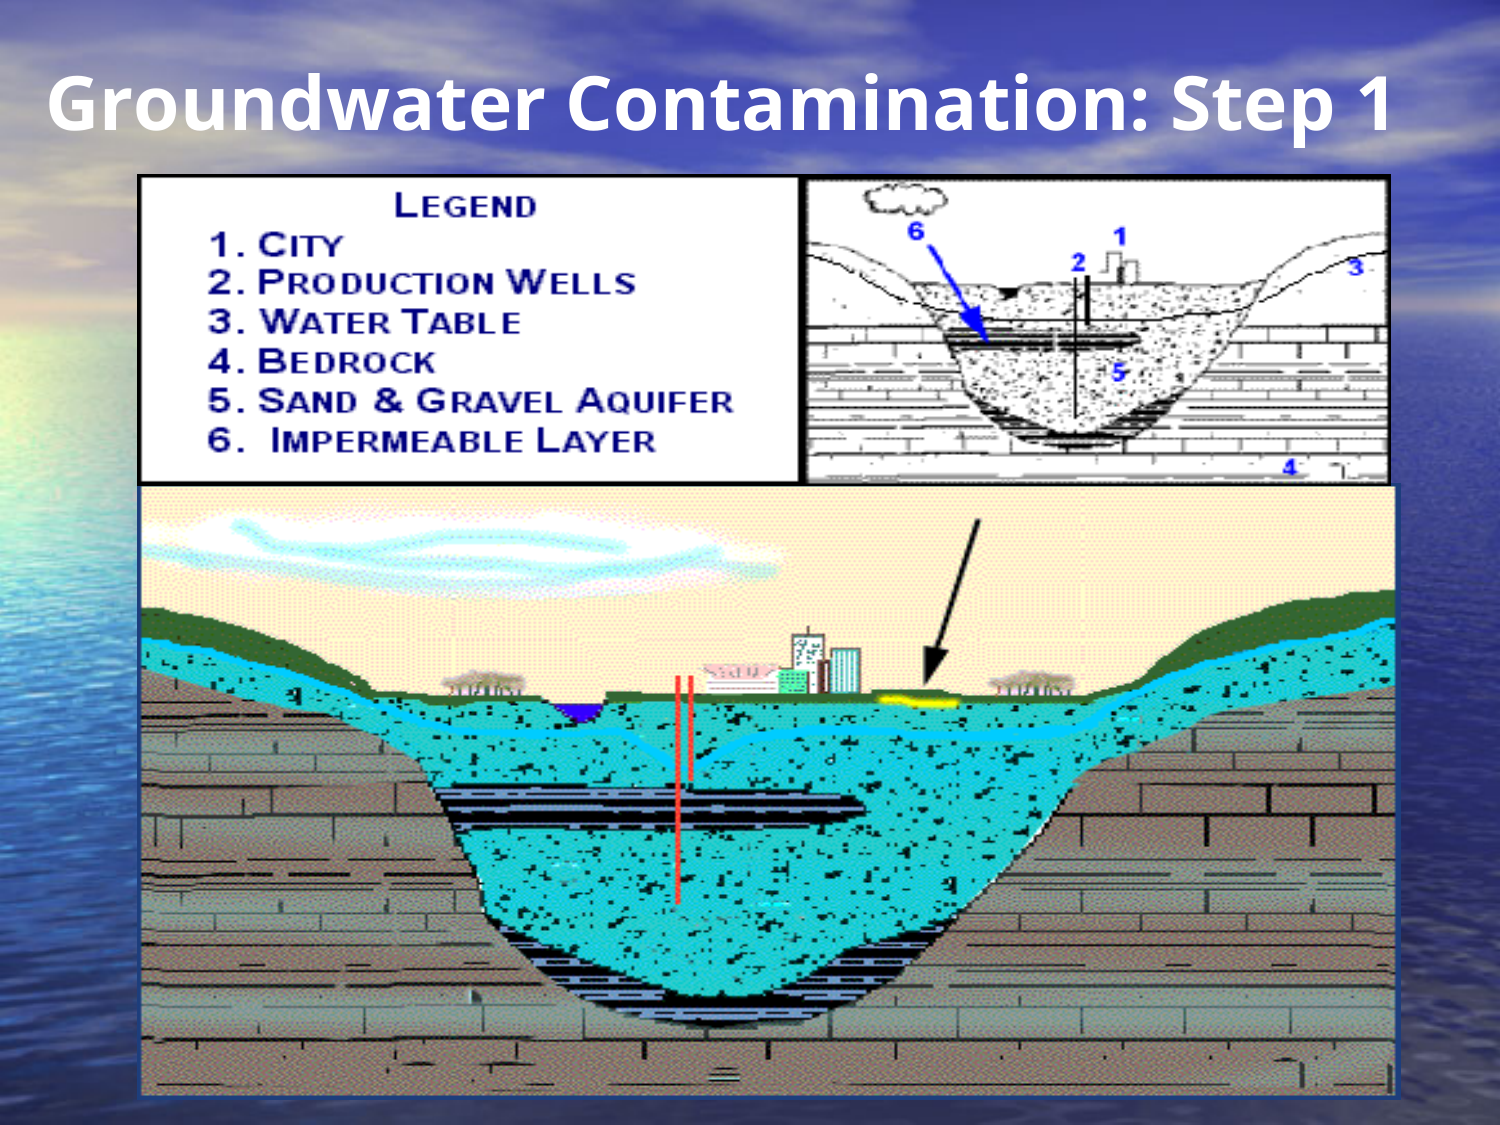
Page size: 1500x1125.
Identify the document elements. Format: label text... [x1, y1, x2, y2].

picture [0, 0, 1500, 1125]
chart [137, 174, 1401, 1101]
text_box Groundwater Contamination: Step 1 [30, 47, 1414, 154]
